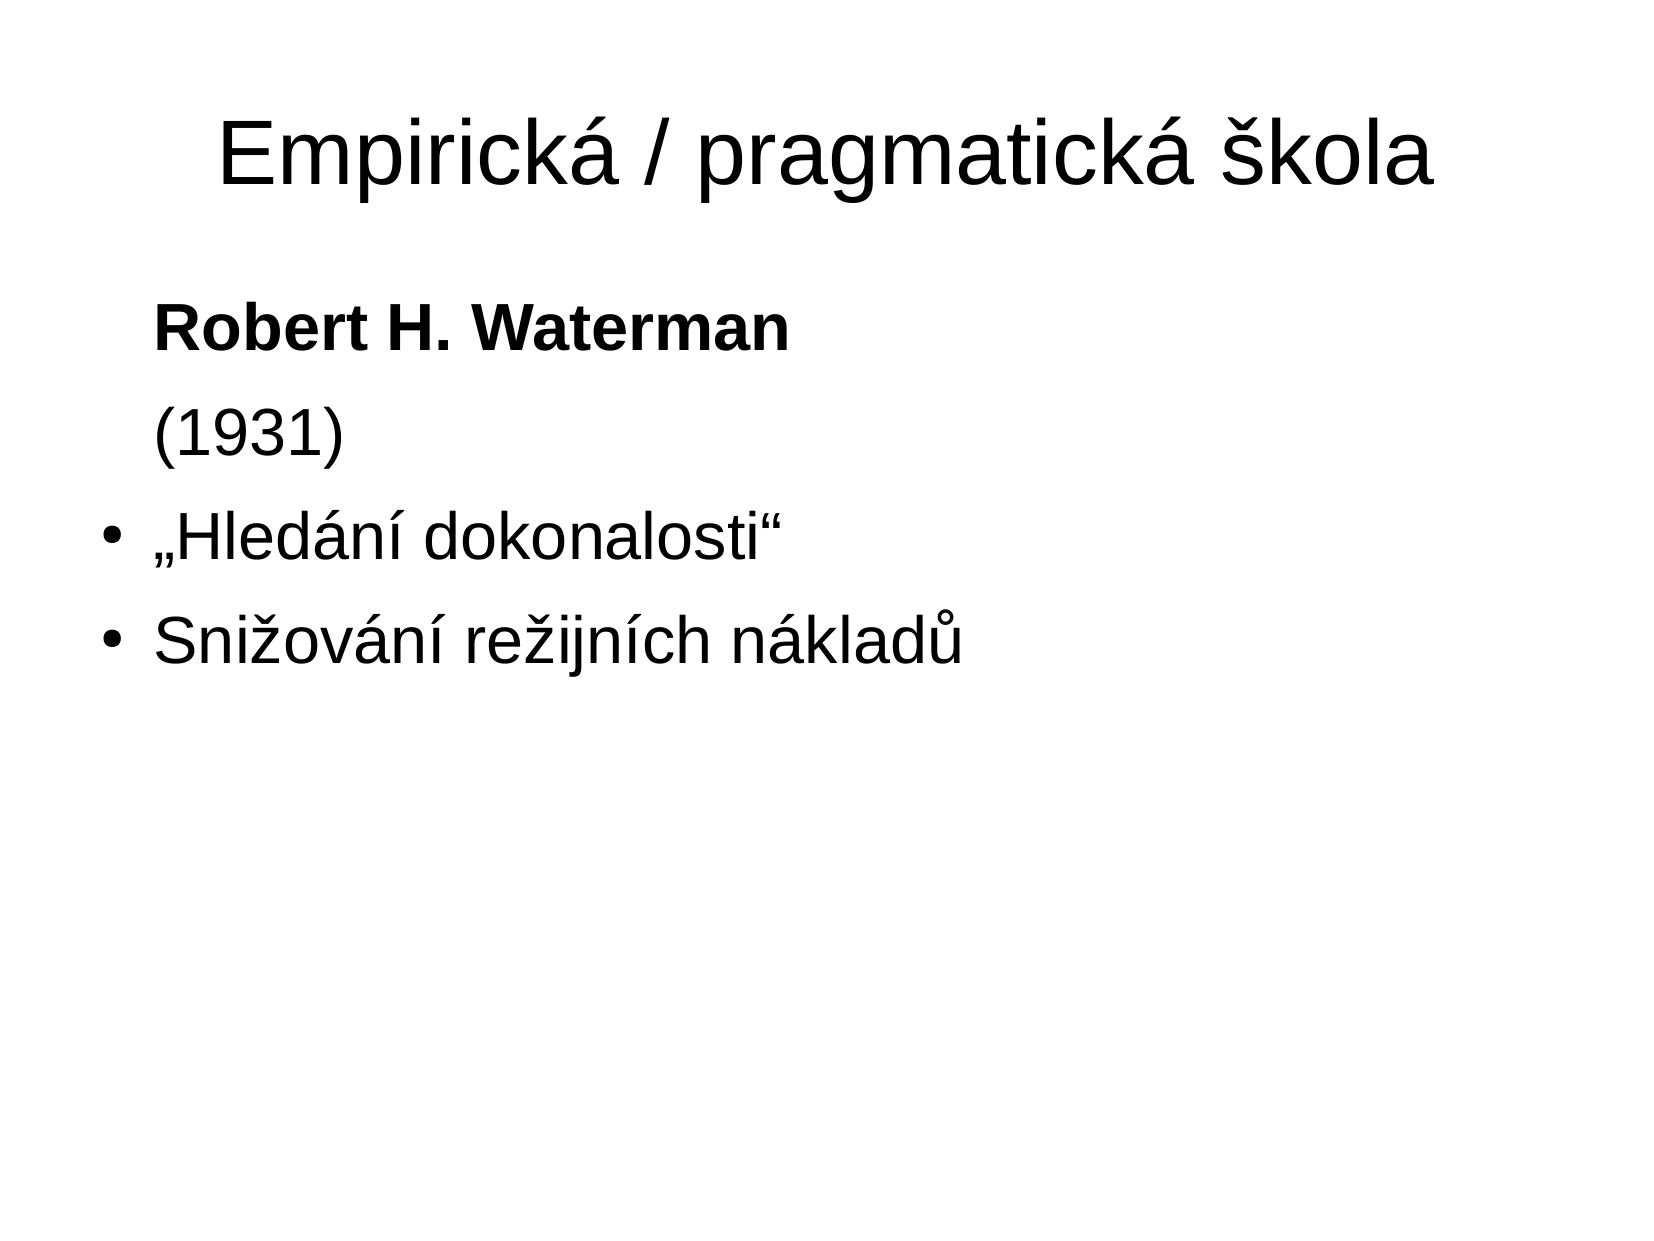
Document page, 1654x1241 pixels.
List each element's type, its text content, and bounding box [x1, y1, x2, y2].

list Robert H. Waterman (1931) „Hledání dokonalosti“ Snižování režijních nákladů [82, 290, 1571, 1010]
title Empirická / pragmatická škola [82, 49, 1571, 257]
